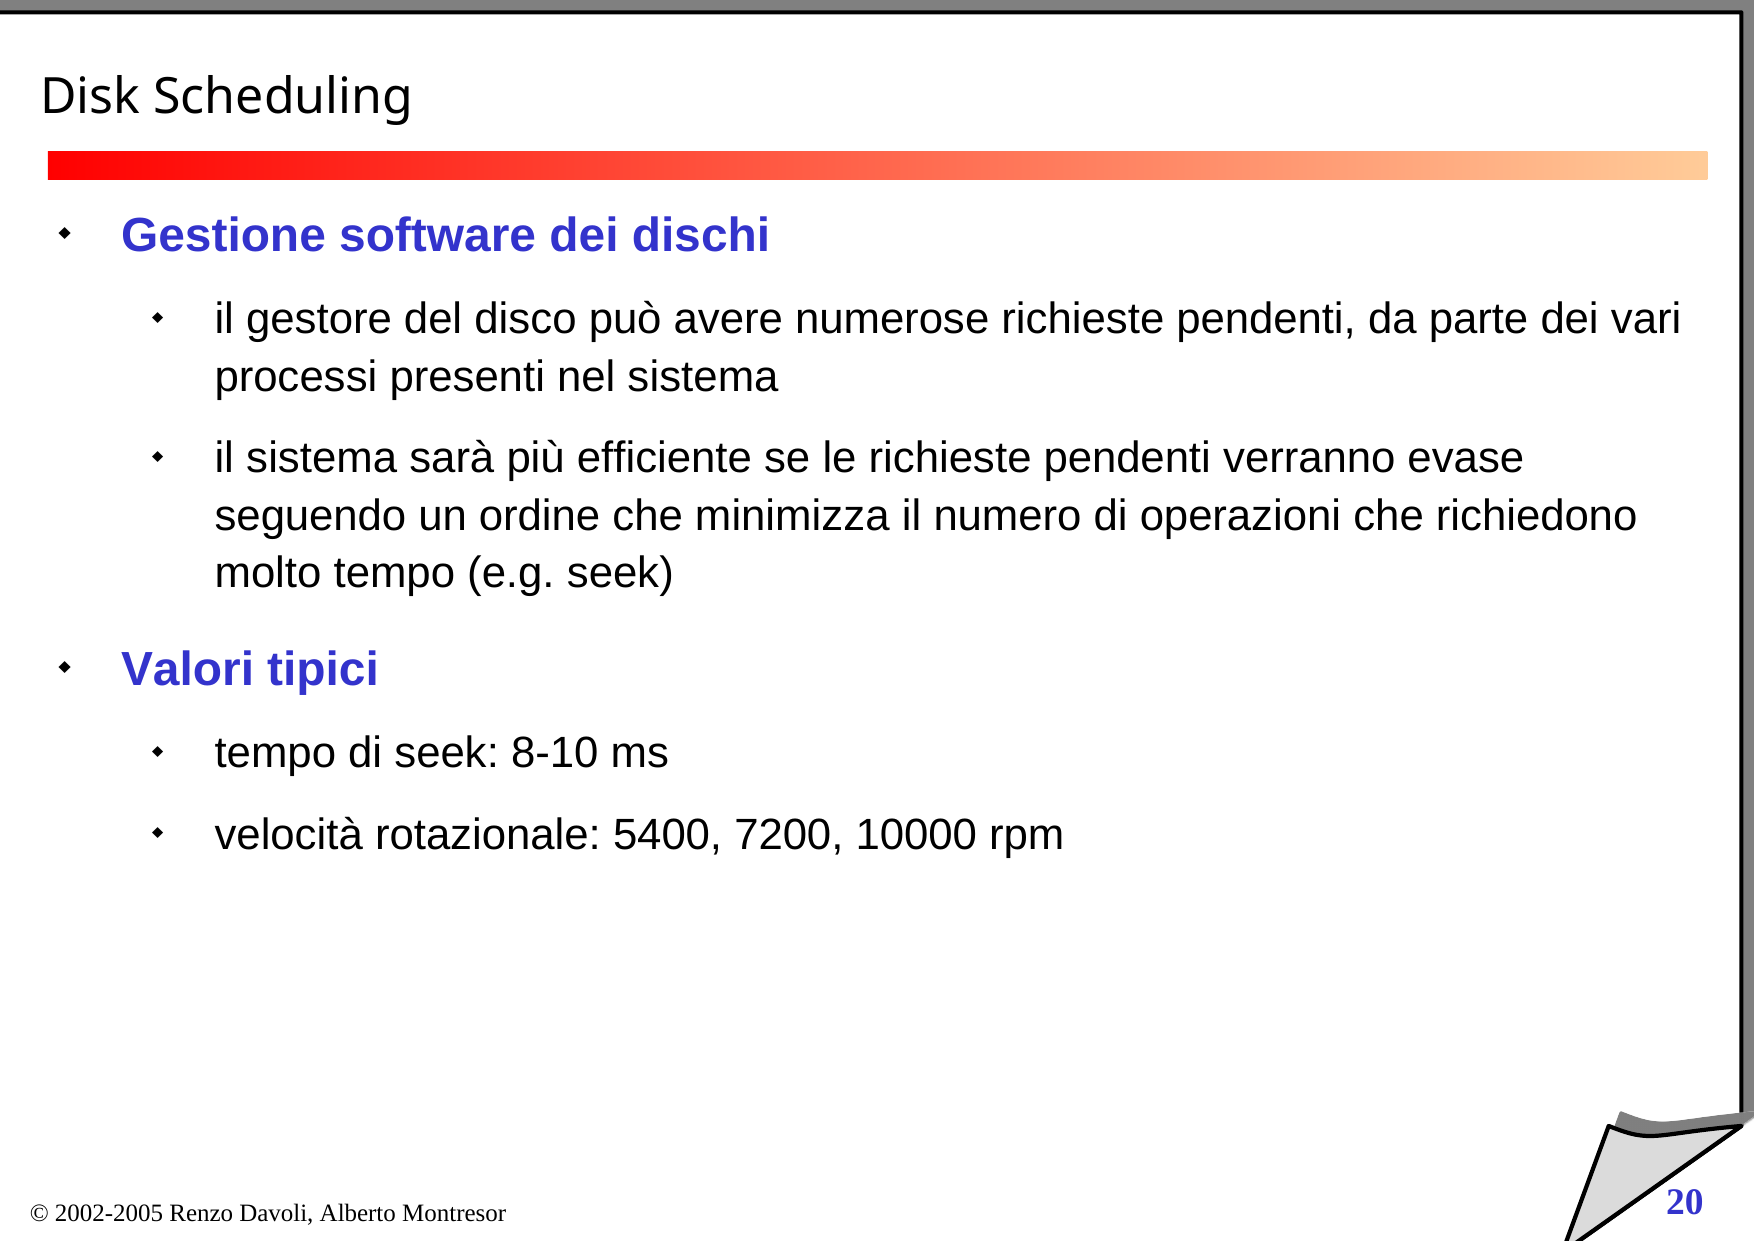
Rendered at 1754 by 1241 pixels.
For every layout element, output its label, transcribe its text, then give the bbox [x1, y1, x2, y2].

list Gestione software dei dischi il gestore del disco può avere numerose richieste pendenti, da parte dei vari processi presenti nel sistema il sistema sarà più efficiente se le richieste pendenti verranno evase seguendo un ordine che minimizza il numero di operazioni che richiedono molto tempo (e.g. seek) Valori tipici tempo di seek: 8-10 ms velocità rotazionale: 5400, 7200, 10000 rpm [58, 206, 1696, 925]
title Disk Scheduling [40, 49, 1714, 144]
